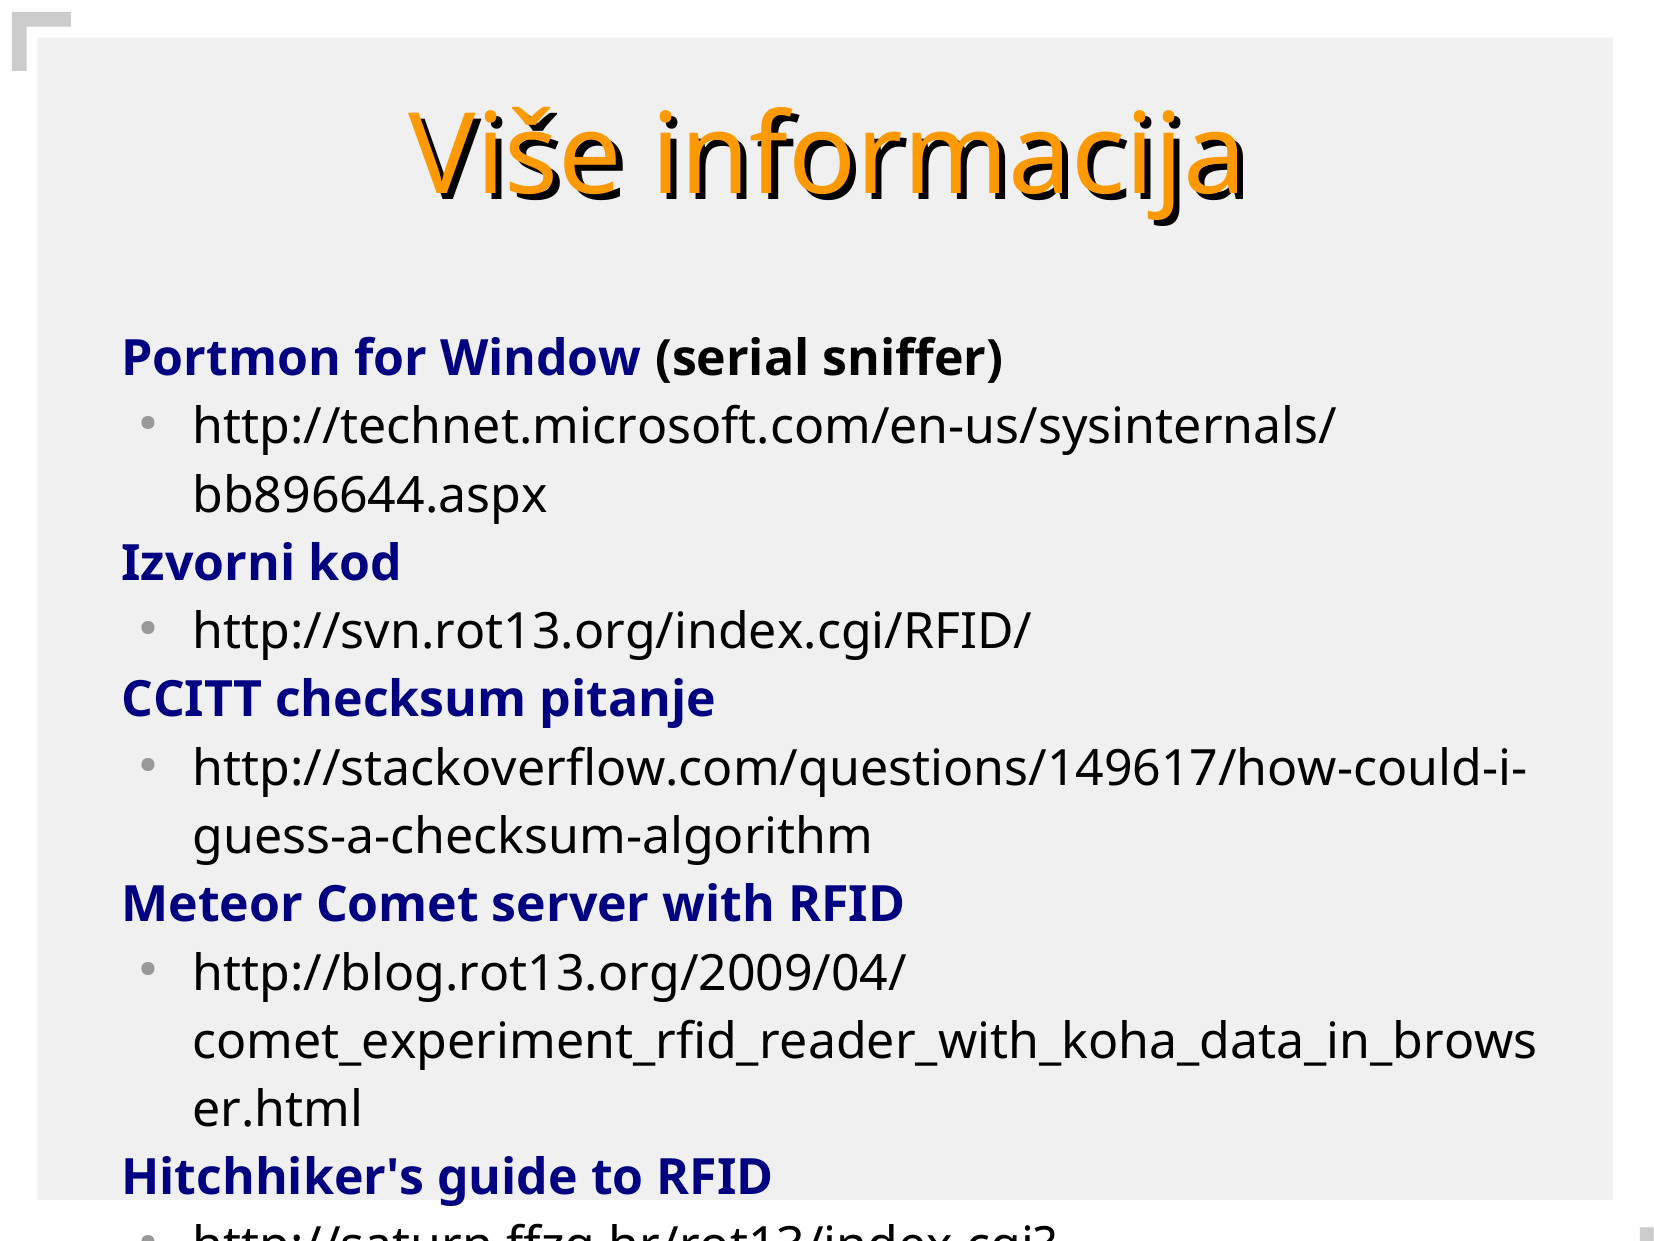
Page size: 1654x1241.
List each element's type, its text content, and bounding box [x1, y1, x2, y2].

title Više informacija [121, 46, 1534, 254]
list Portmon for Window (serial sniffer) http://technet.microsoft.com/en-us/sysinternals/bb896644.aspx Izvorni kod http://svn.rot13.org/index.cgi/RFID/ CCITT checksum pitanje http://stackoverflow.com/questions/149617/how-could-i-guess-a-checksum-algorithm Meteor Comet server with RFID http://blog.rot13.org/2009/04/comet_experiment_rfid_reader_with_koha_data_in_browser.html Hitchhiker's guide to RFID http://saturn.ffzg.hr/rot13/index.cgi?hitchhikers_guide_to_rfid [121, 322, 1561, 1138]
